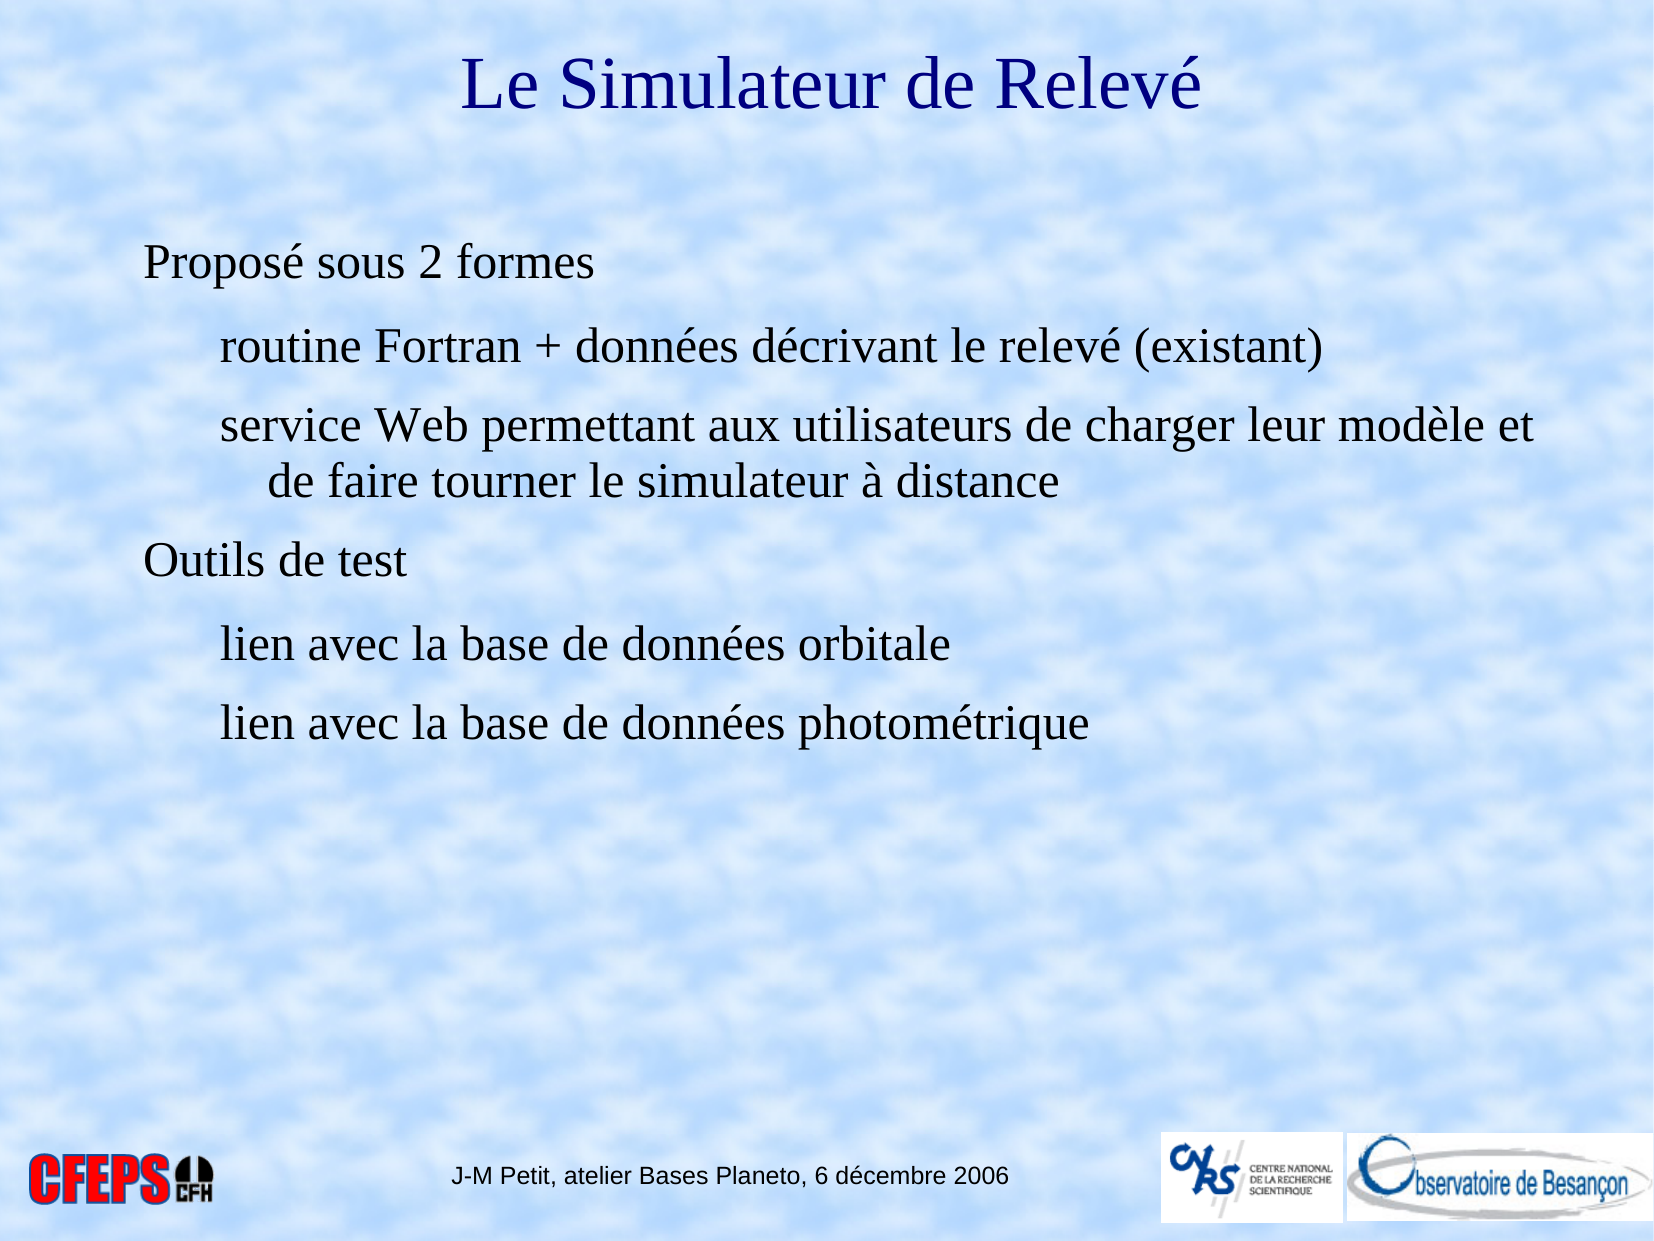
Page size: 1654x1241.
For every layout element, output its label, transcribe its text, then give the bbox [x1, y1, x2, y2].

title Le Simulateur de Relevé [125, 0, 1538, 167]
picture [0, 0, 1654, 1241]
list Proposé sous 2 formes routine Fortran + données décrivant le relevé (existant) service Web permettant aux utilisateurs de charger leur modèle et de faire tourner le simulateur à distance Outils de test lien avec la base de données orbitale lien avec la base de données photométrique [125, 233, 1538, 1015]
